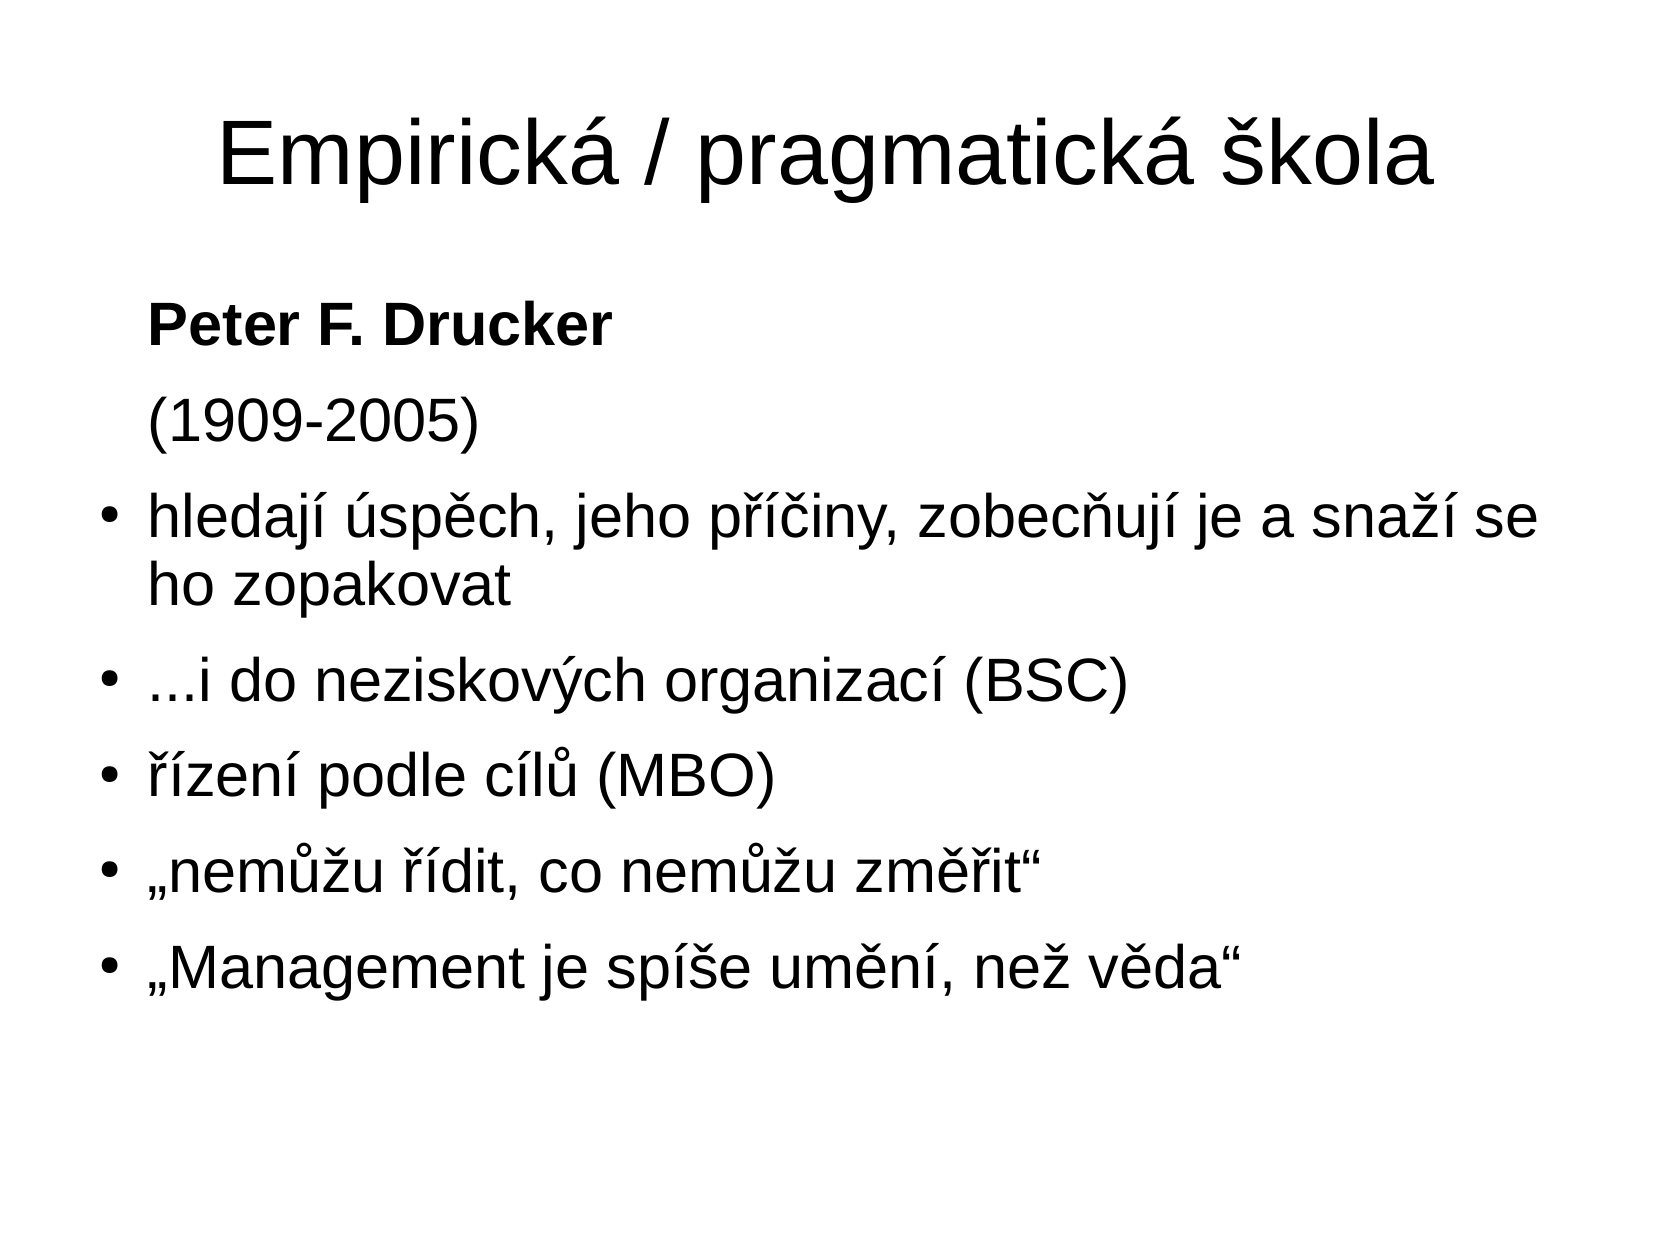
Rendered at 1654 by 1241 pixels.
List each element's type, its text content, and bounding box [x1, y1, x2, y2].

list Peter F. Drucker (1909-2005) hledají úspěch, jeho příčiny, zobecňují je a snaží se ho zopakovat ...i do neziskových organizací (BSC) řízení podle cílů (MBO) „nemůžu řídit, co nemůžu změřit“ „Management je spíše umění, než věda“ [82, 290, 1571, 1010]
title Empirická / pragmatická škola [82, 49, 1571, 257]
